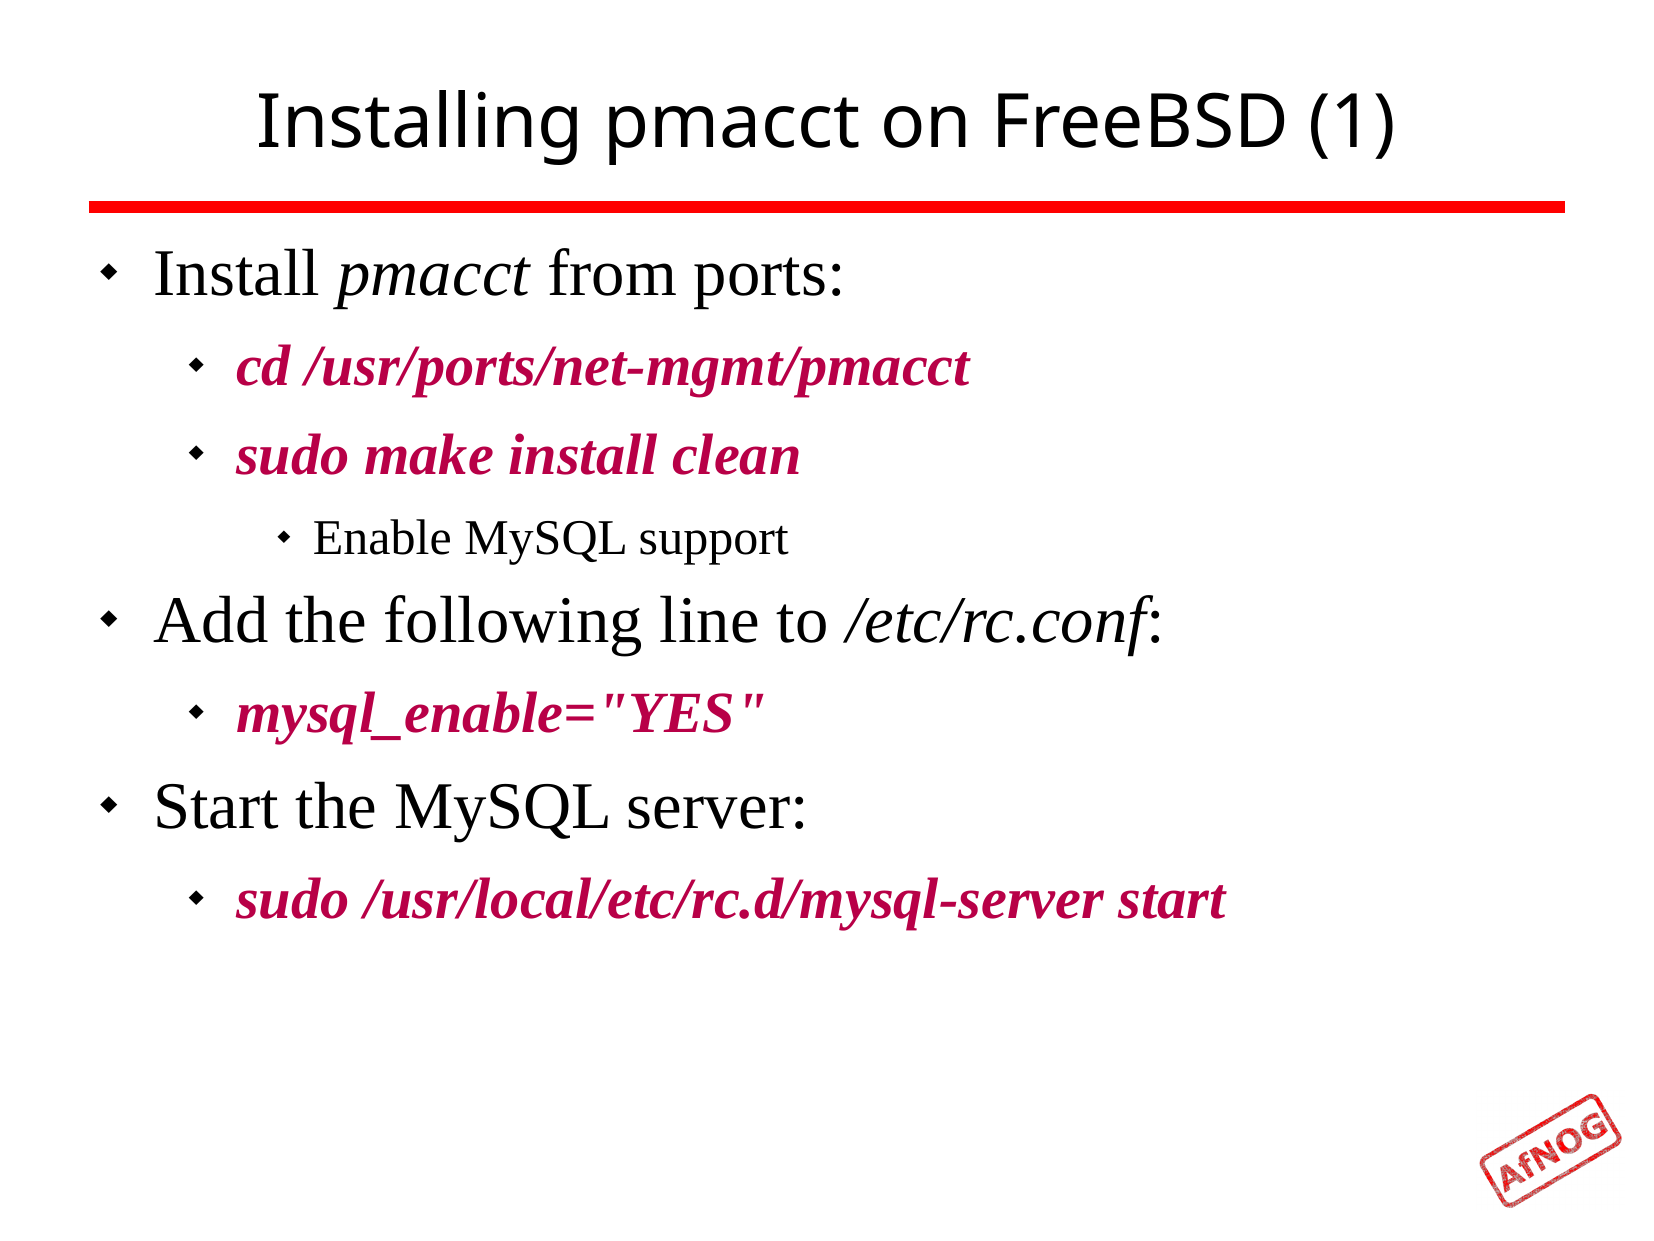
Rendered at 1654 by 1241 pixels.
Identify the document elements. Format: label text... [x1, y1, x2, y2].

picture [1476, 1090, 1625, 1211]
list Install pmacct from ports: cd /usr/ports/net-mgmt/pmacct sudo make install clean Enable MySQL support Add the following line to /etc/rc.conf: mysql_enable="YES" Start the MySQL server: sudo /usr/local/etc/rc.d/mysql-server start [82, 236, 1571, 1040]
title Installing pmacct on FreeBSD (1) [82, 36, 1571, 200]
